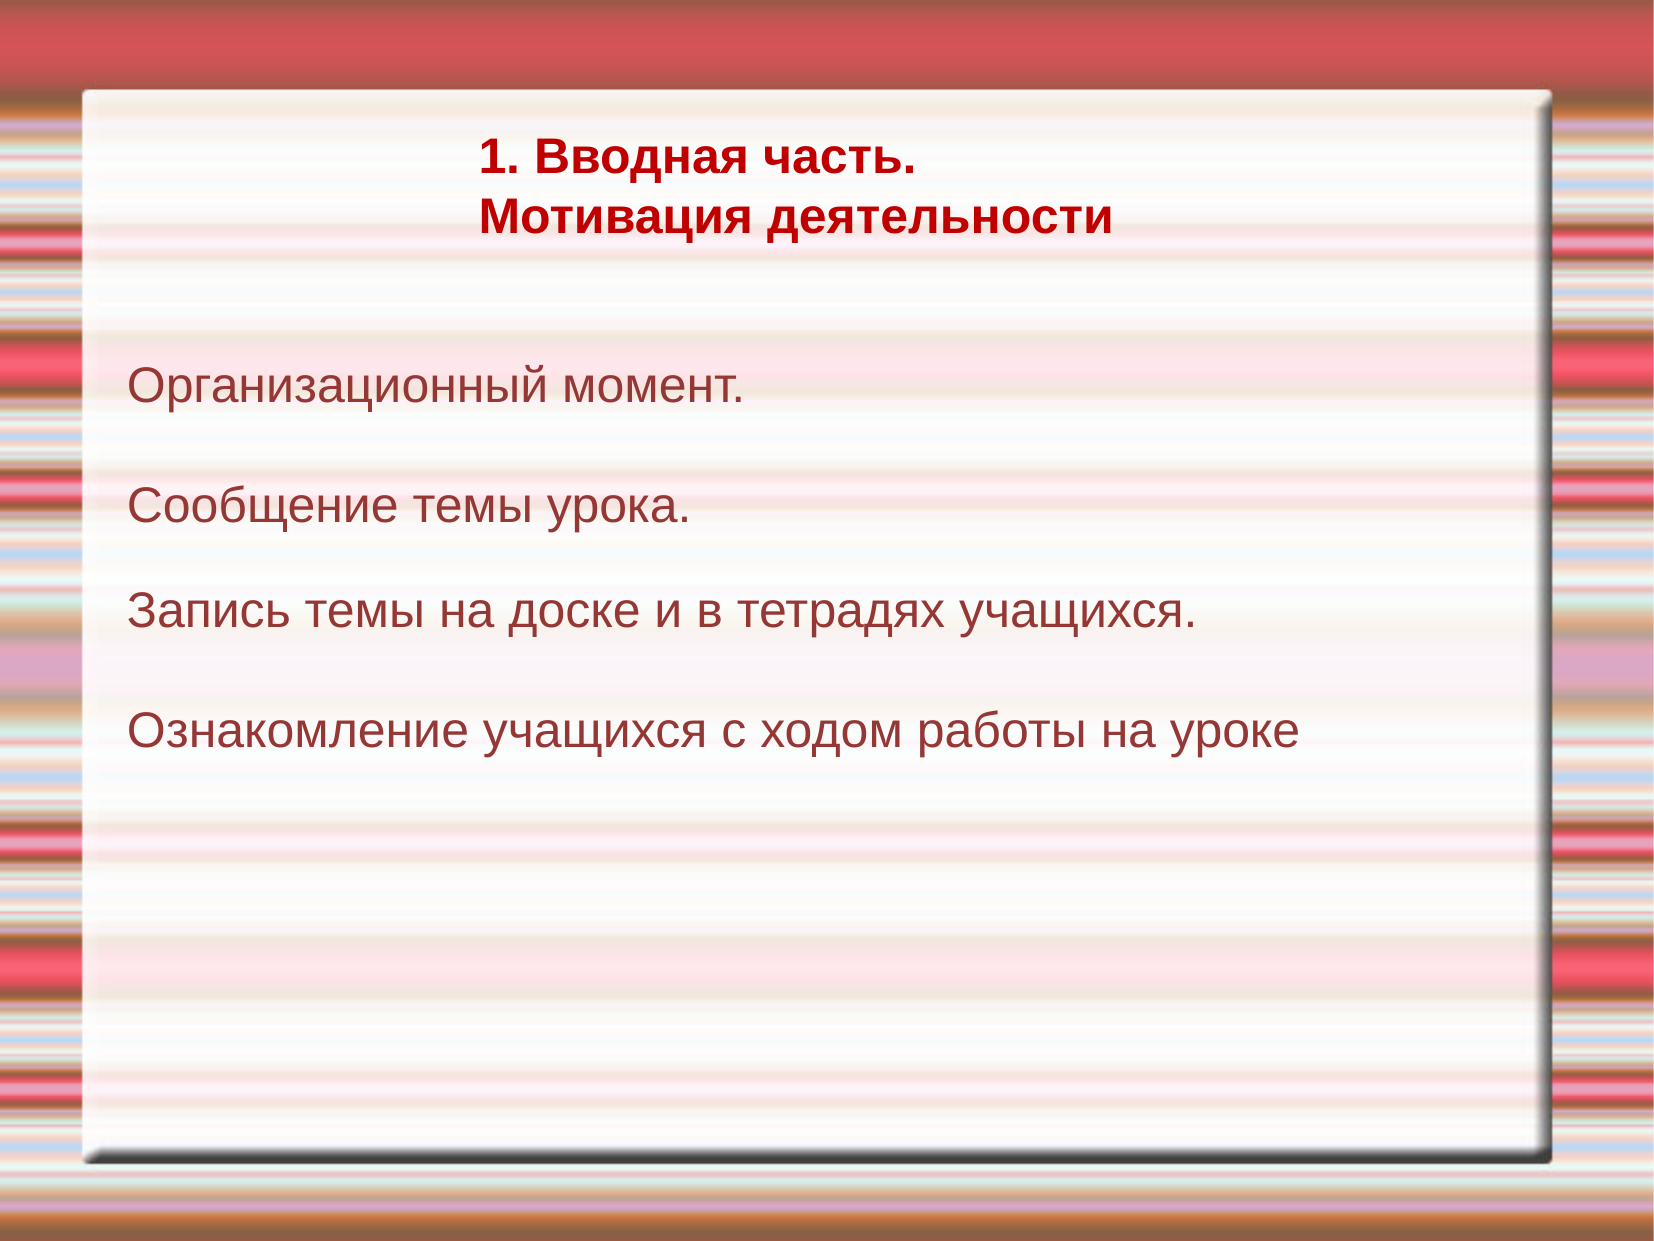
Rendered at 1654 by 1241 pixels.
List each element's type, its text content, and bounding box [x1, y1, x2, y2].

text_box Организационный момент. Сообщение темы урока. Запись темы на доске и в тетрадях учащихся. Ознакомление учащихся с ходом работы на уроке [112, 0, 1518, 765]
